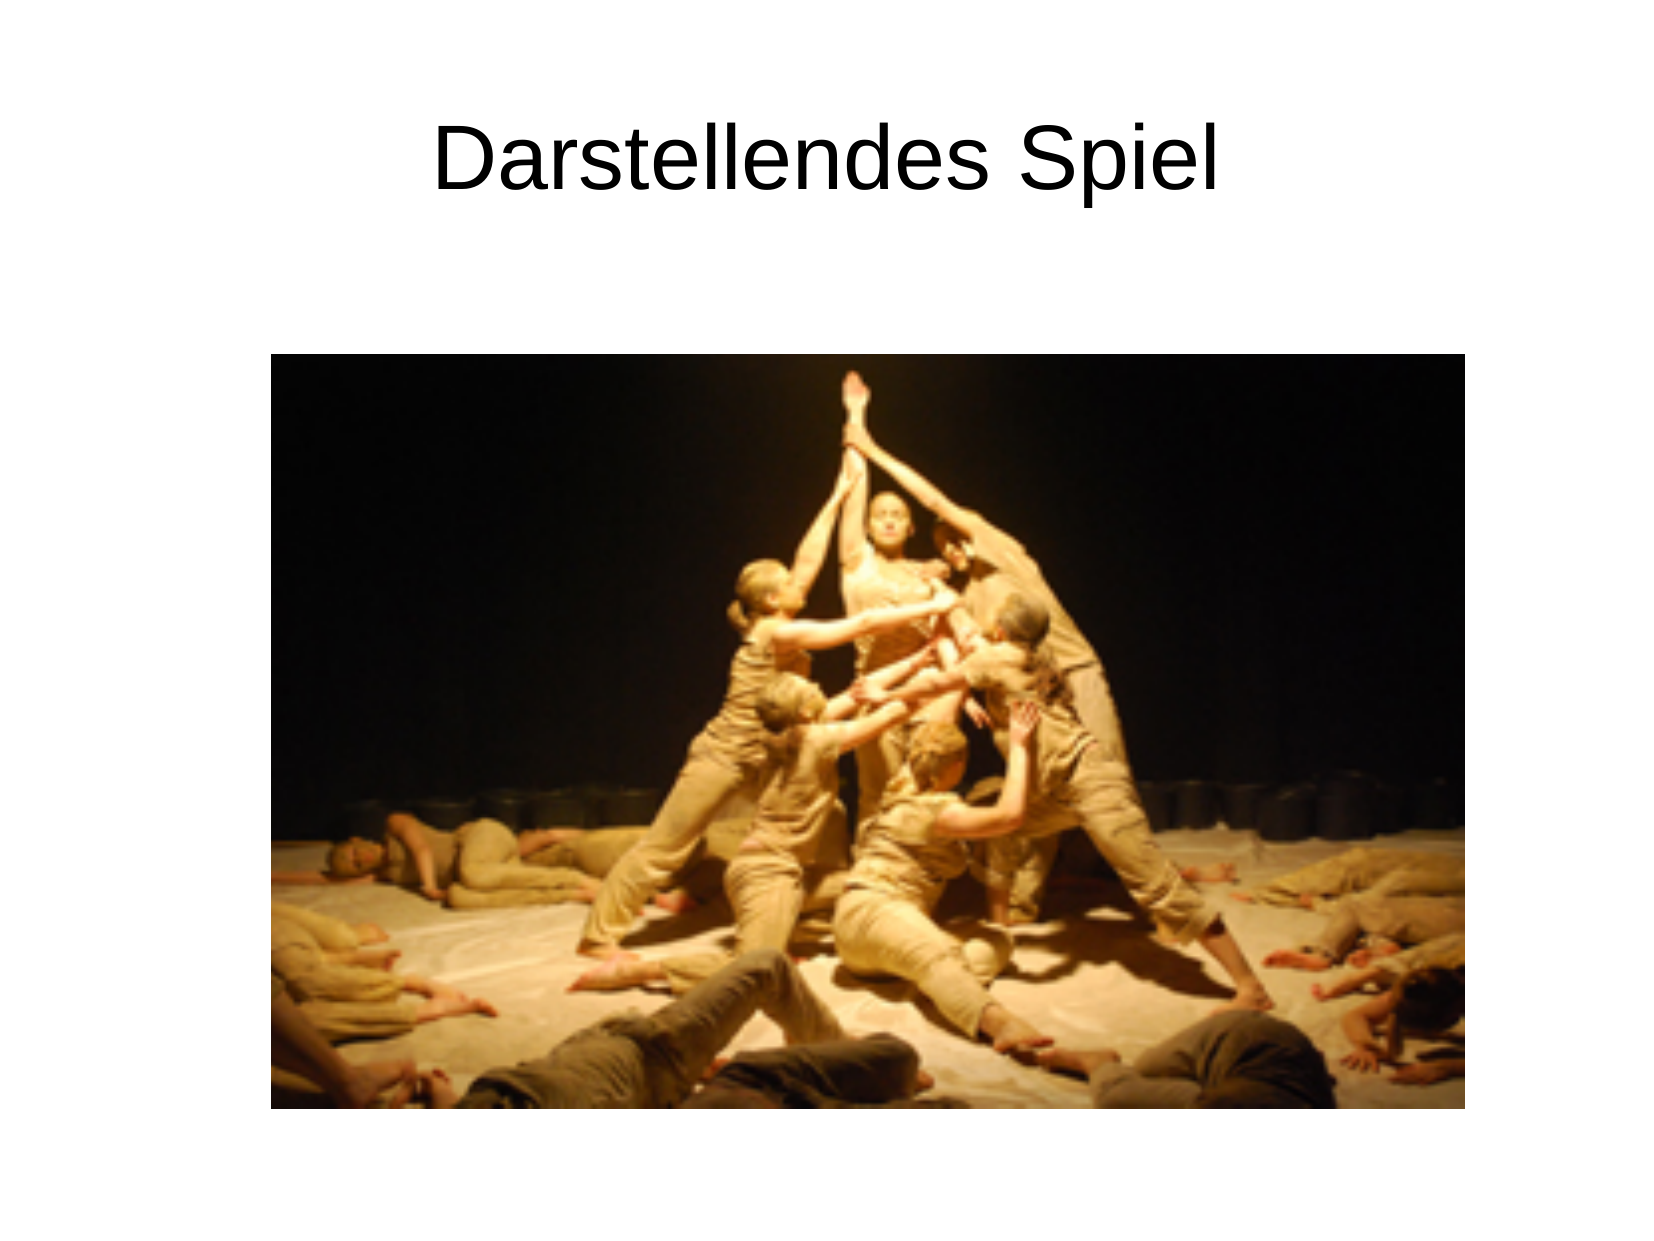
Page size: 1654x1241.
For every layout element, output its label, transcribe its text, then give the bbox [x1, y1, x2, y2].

title Darstellendes Spiel [82, 49, 1571, 257]
picture [271, 354, 1465, 1109]
